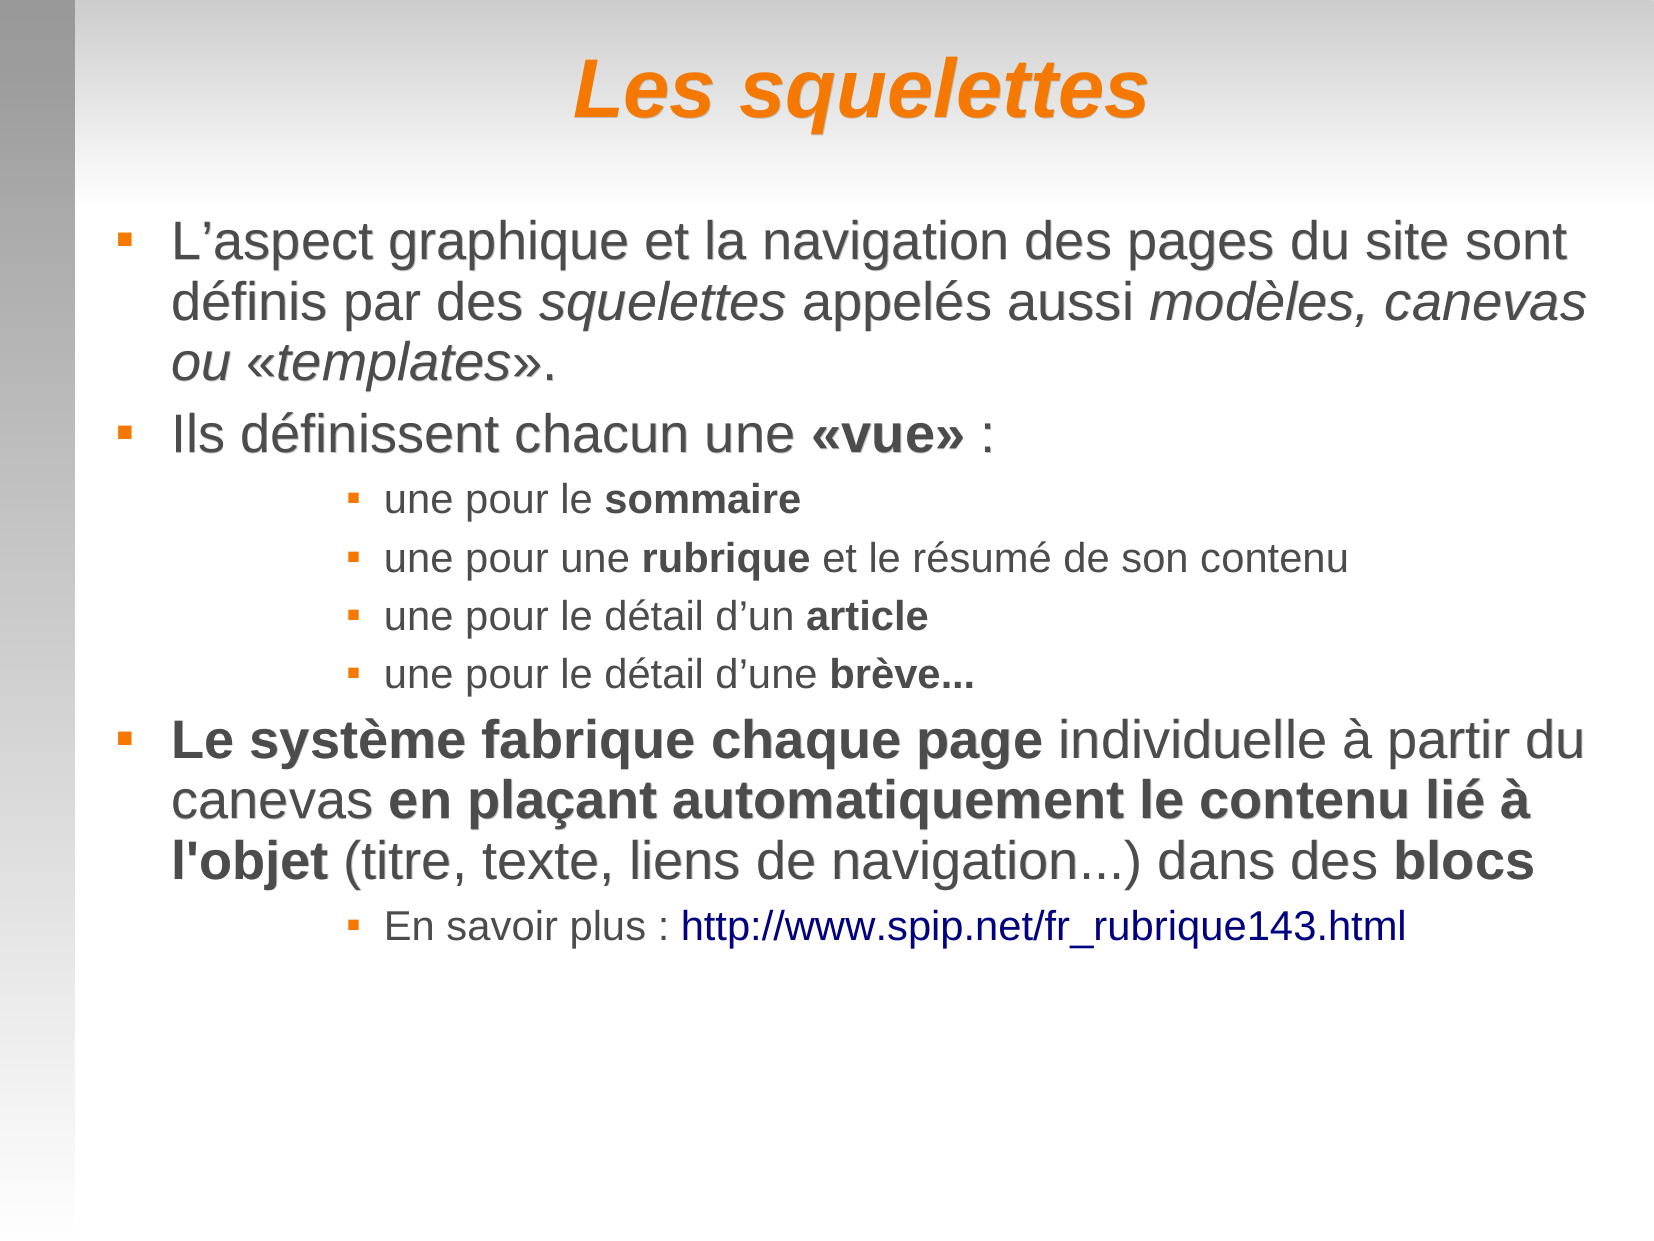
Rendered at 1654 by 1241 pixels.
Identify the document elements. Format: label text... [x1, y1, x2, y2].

title Les squelettes [88, 0, 1654, 178]
list L’aspect graphique et la navigation des pages du site sont définis par des squelettes appelés aussi modèles, canevas ou «templates». Ils définissent chacun une «vue» : une pour le sommaire une pour une rubrique et le résumé de son contenu une pour le détail d’un article une pour le détail d’une brève... Le système fabrique chaque page individuelle à partir du canevas en plaçant automatiquement le contenu lié à l'objet (titre, texte, liens de navigation...) dans des blocs En savoir plus : http://www.spip.net/fr_rubrique143.html [100, 210, 1636, 1231]
